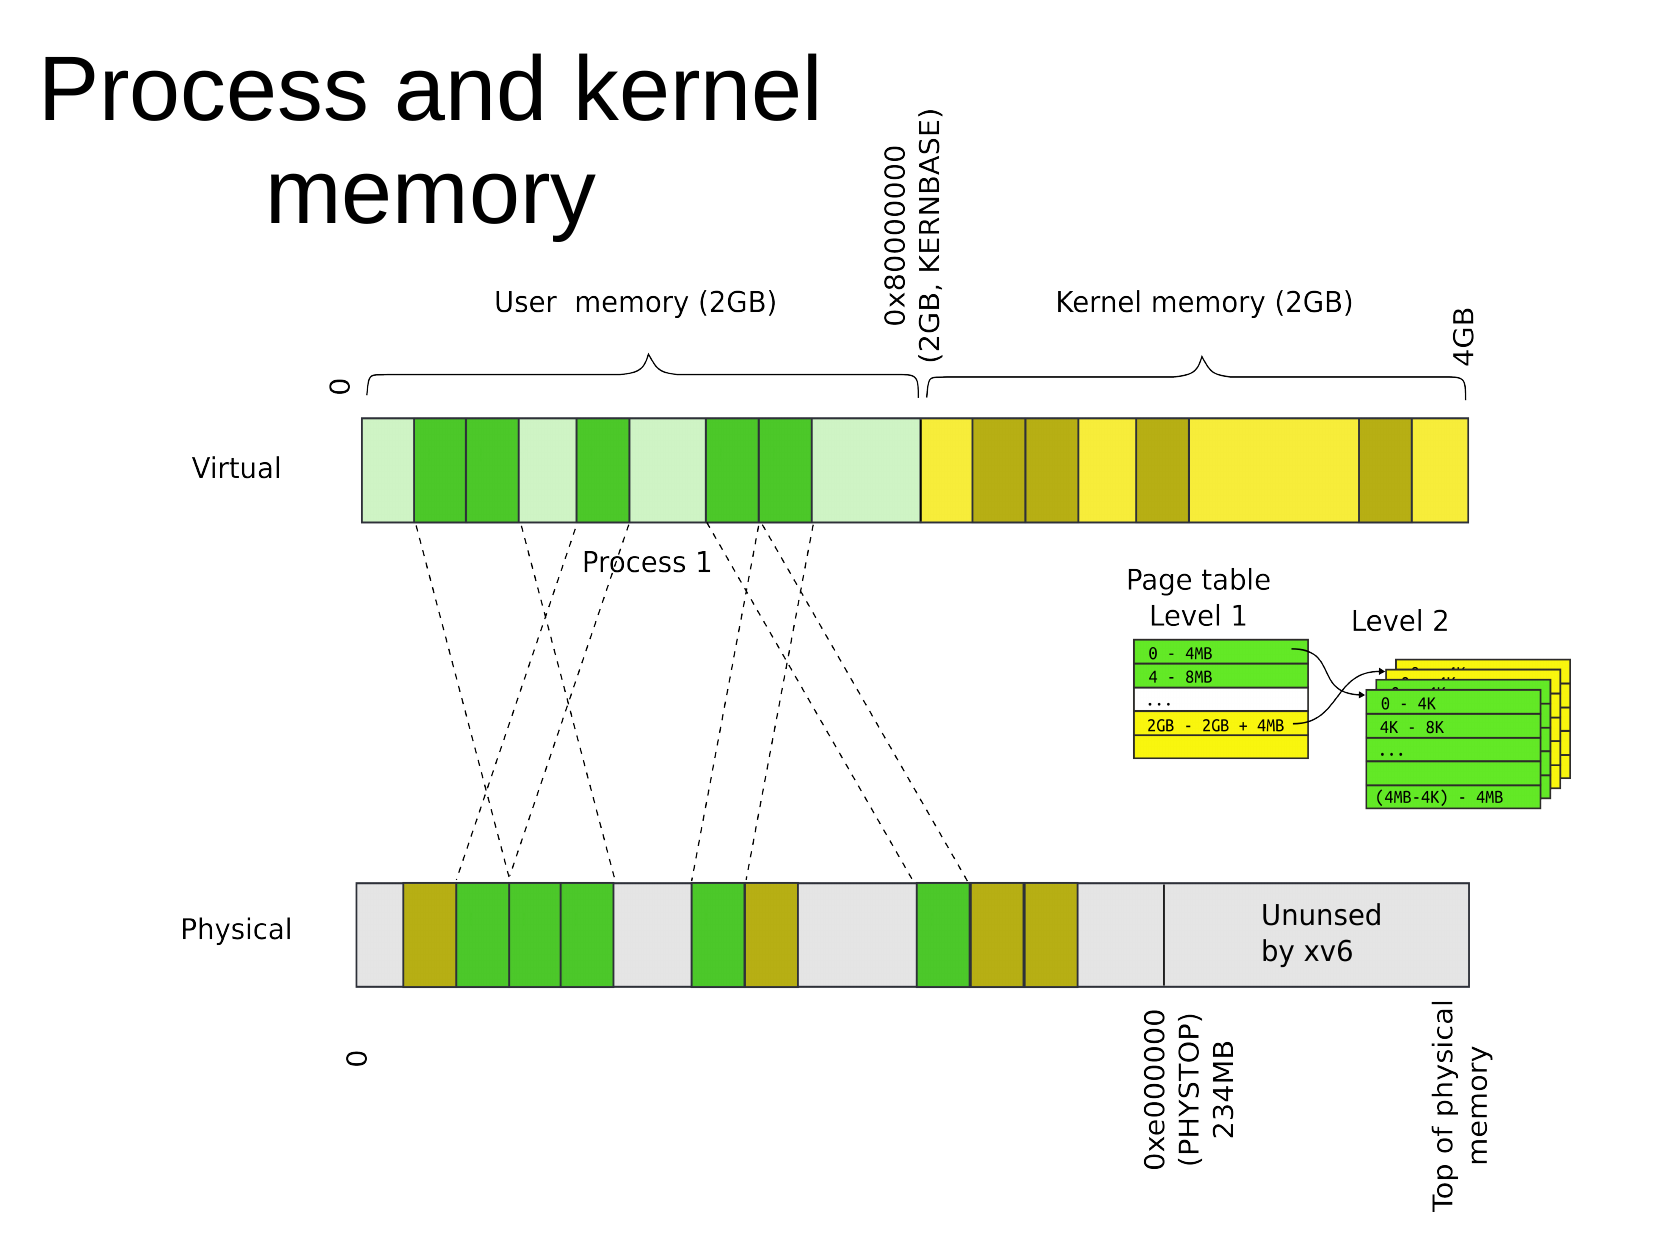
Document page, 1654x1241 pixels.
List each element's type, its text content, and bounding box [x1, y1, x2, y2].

title Process and kernel memory [37, 37, 826, 244]
picture [183, 110, 1571, 1212]
